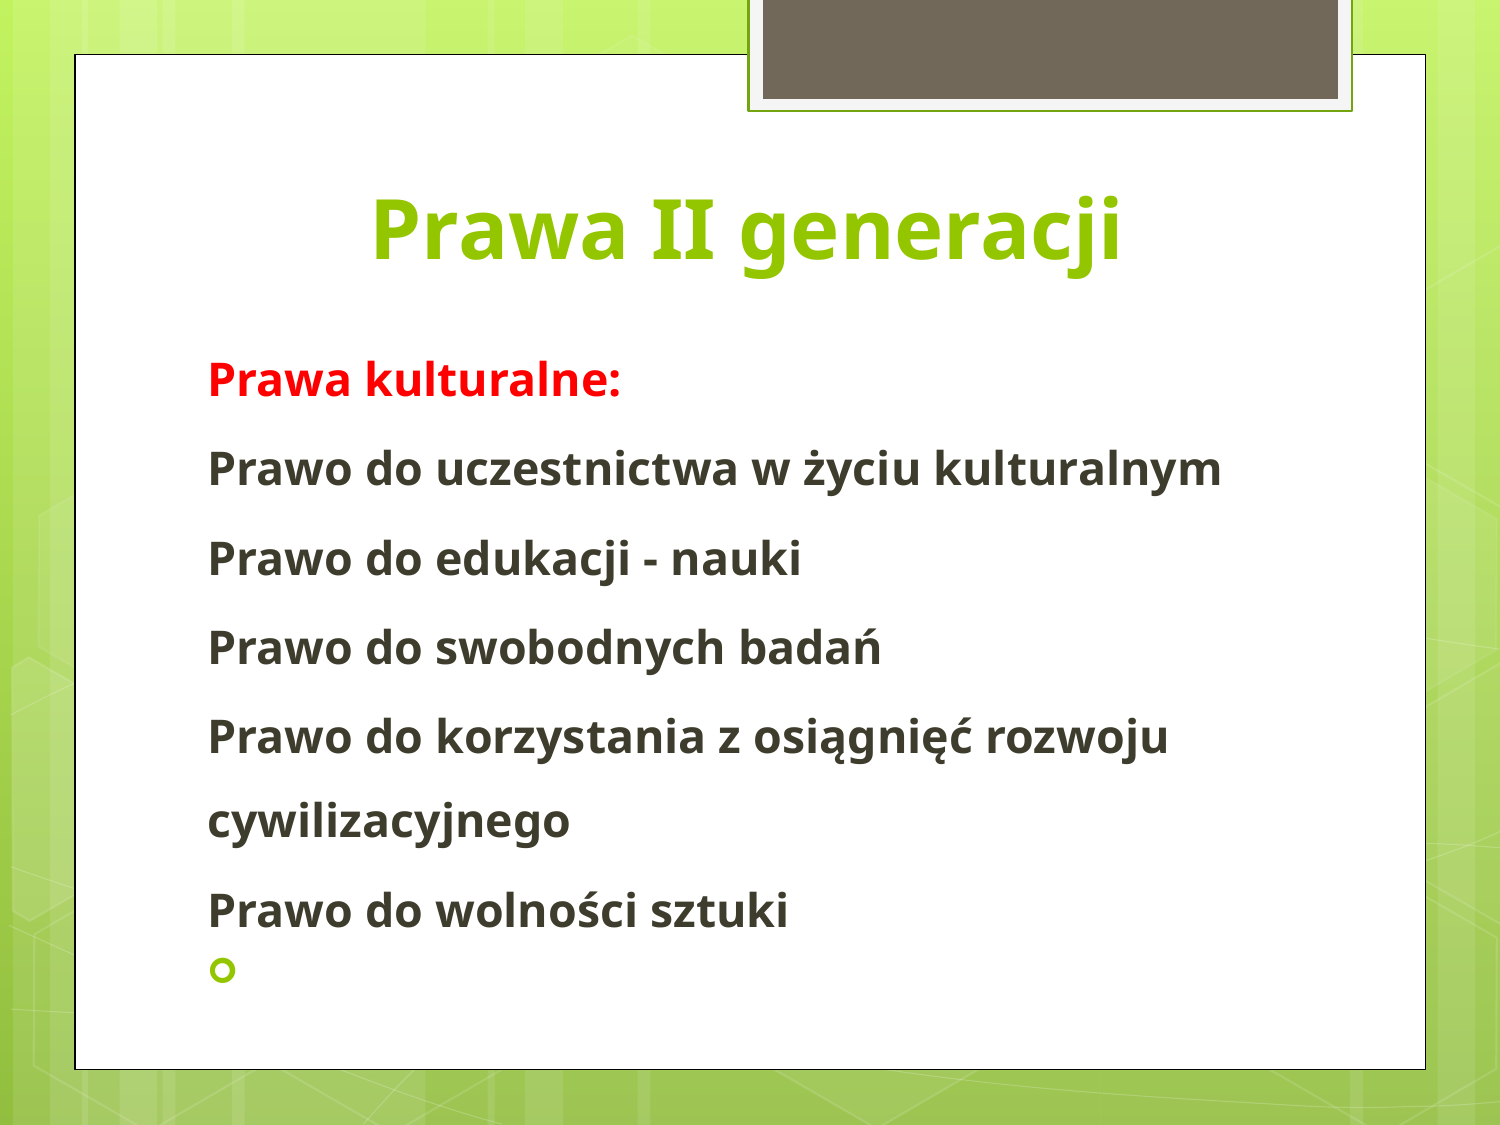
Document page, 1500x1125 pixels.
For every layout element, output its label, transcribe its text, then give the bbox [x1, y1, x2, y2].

list Prawa kulturalne: Prawo do uczestnictwa w życiu kulturalnym Prawo do edukacji - nauki Prawo do swobodnych badań Prawo do korzystania z osiągnięć rozwoju cywilizacyjnego Prawo do wolności sztuki [171, 314, 1283, 957]
title Prawa II generacji [171, 168, 1324, 357]
